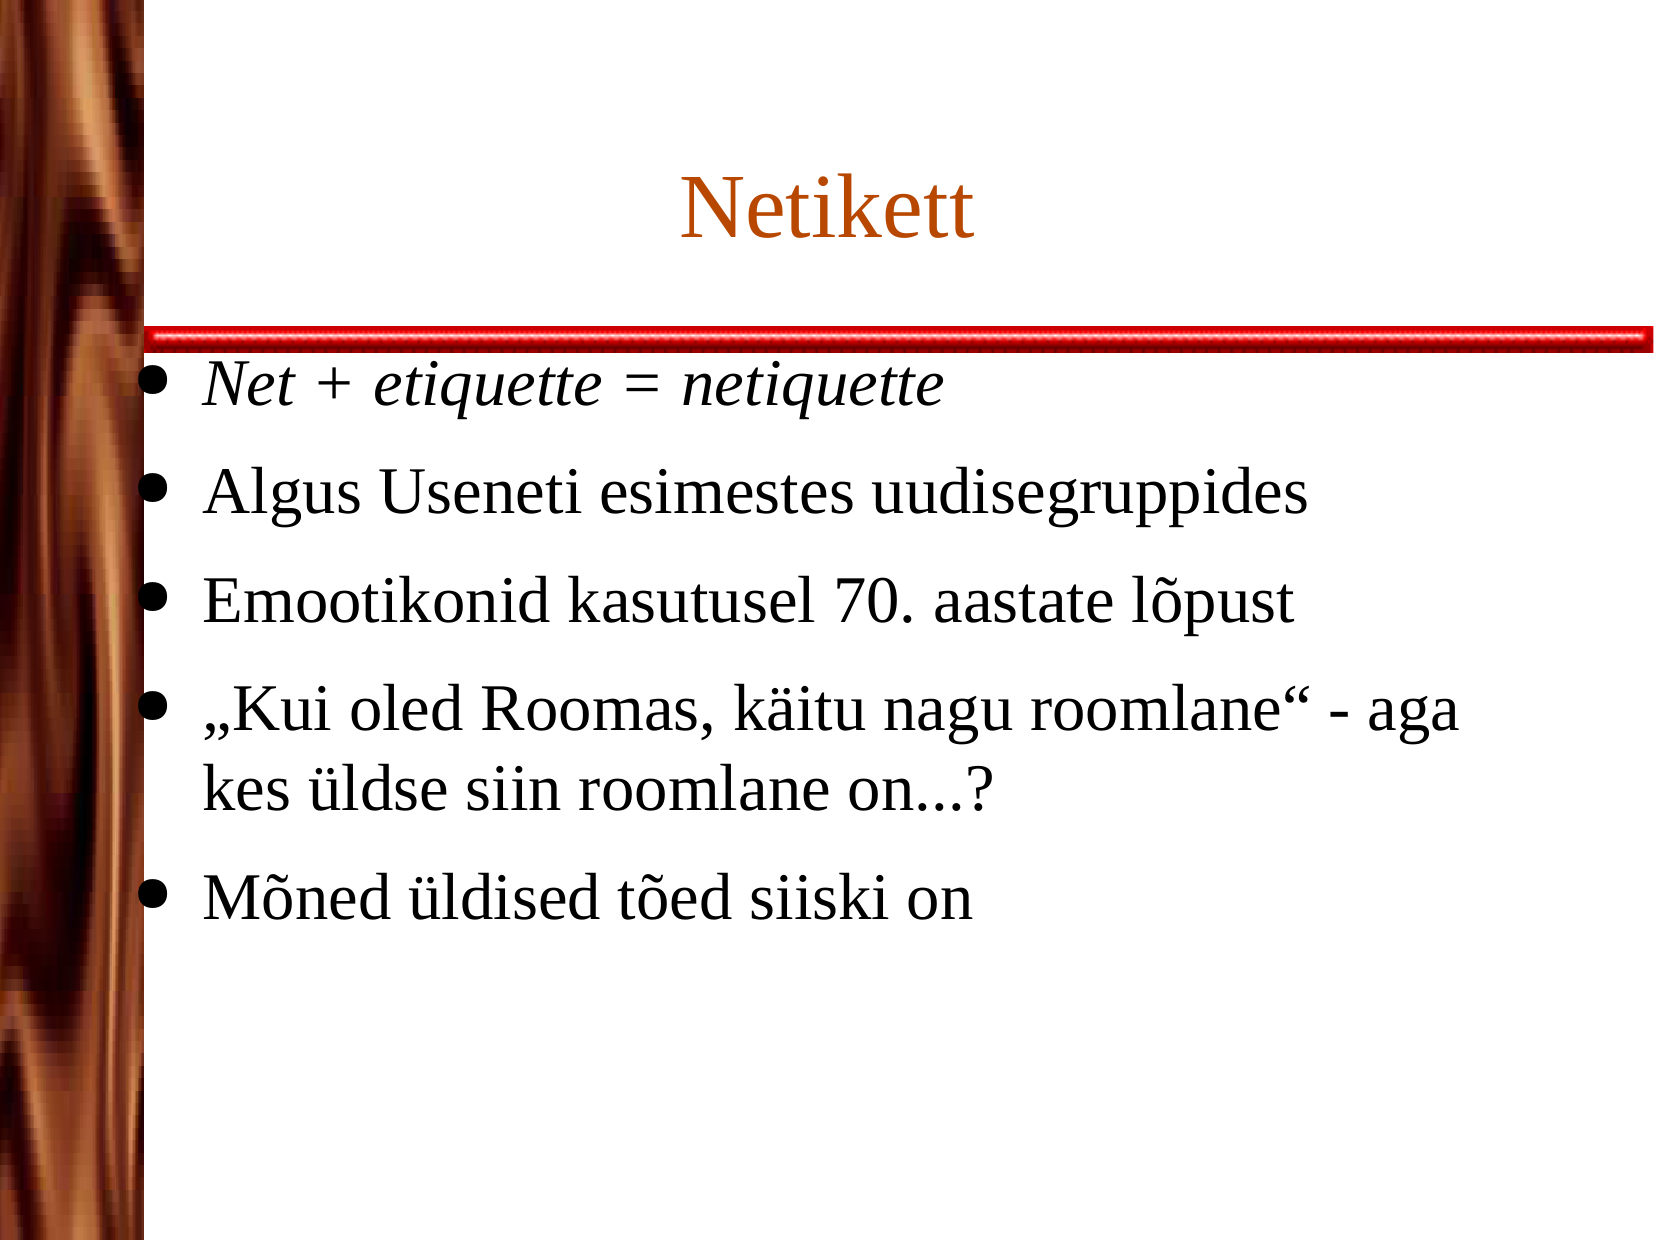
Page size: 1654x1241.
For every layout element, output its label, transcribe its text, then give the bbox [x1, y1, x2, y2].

picture [0, 0, 1654, 1240]
title Netikett [121, 100, 1533, 312]
list Net + etiquette = netiquette Algus Useneti esimestes uudisegruppides Emootikonid kasutusel 70. aastate lõpust „Kui oled Roomas, käitu nagu roomlane“ - aga kes üldse siin roomlane on...? Mõned üldised tõed siiski on [121, 344, 1533, 1126]
